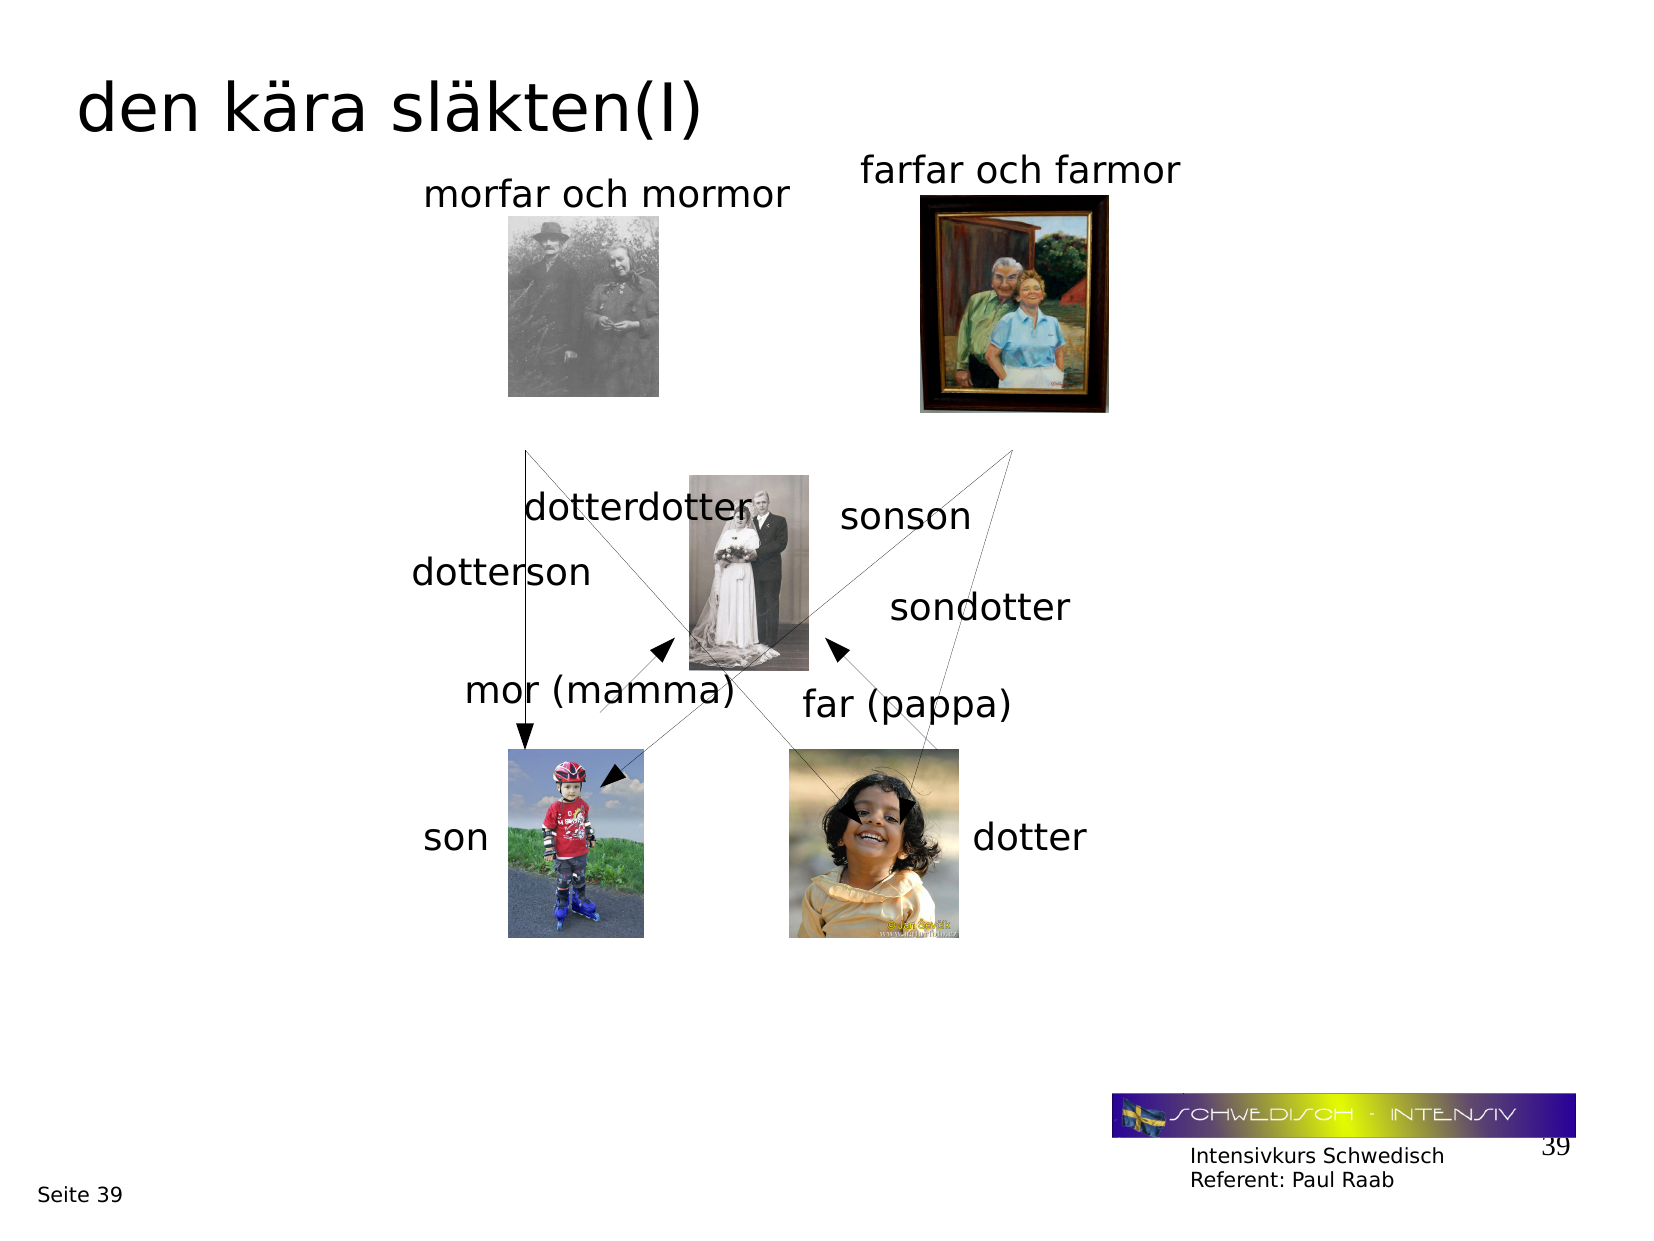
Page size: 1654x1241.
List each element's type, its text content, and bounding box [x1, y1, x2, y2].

text_box dotterdotter [508, 478, 788, 537]
text_box morfar och mormor [408, 165, 859, 224]
picture [920, 200, 1109, 413]
picture [689, 475, 809, 671]
text_box far (pappa) [787, 675, 1051, 734]
text_box dotterson [396, 543, 638, 602]
text_box farfar och farmor [845, 141, 1296, 200]
text_box son [408, 808, 533, 868]
picture [789, 749, 959, 938]
picture [508, 224, 659, 397]
text_box dotter [957, 808, 1126, 868]
text_box sonson [825, 487, 1066, 546]
picture [1112, 1093, 1576, 1138]
picture [508, 749, 644, 938]
text_box den kära släkten(I) [61, 62, 751, 155]
text_box mor (mamma) [449, 661, 764, 720]
text_box sondotter [874, 578, 1088, 637]
